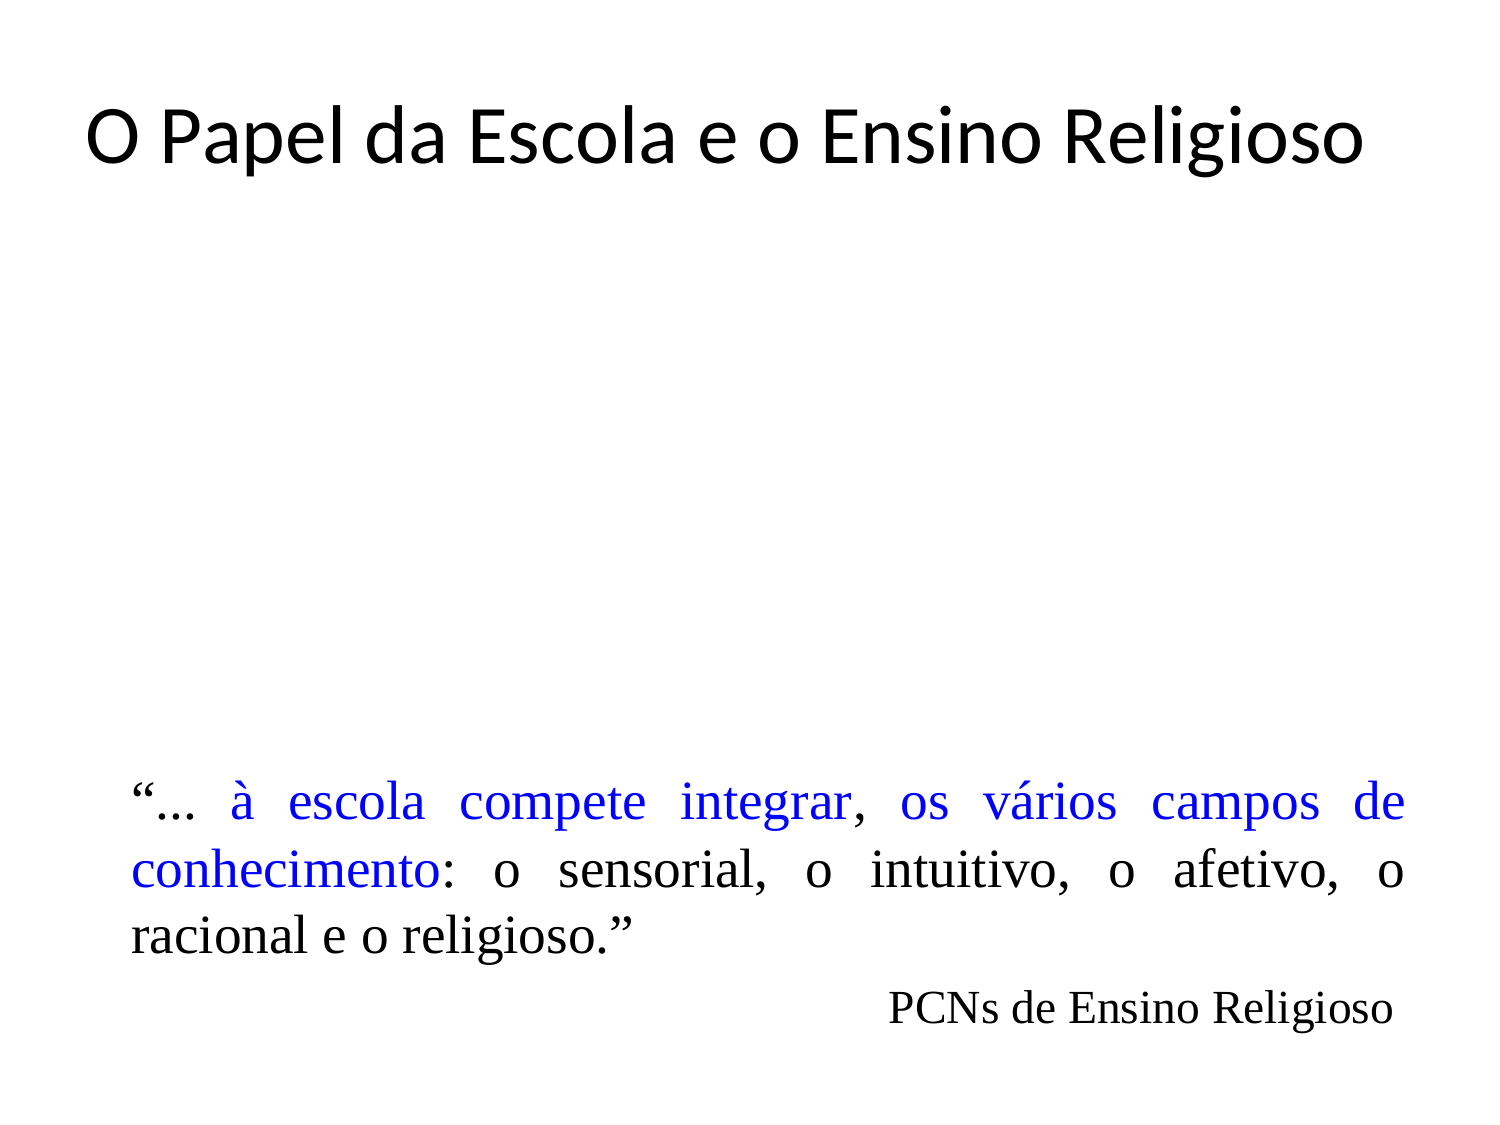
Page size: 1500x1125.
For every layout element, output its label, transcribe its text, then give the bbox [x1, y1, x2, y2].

title O Papel da Escola e o Ensino Religioso [64, 22, 1388, 238]
list “... à escola compete integrar, os vários campos de conhecimento: o sensorial, o intuitivo, o afetivo, o racional e o religioso.” PCNs de Ensino Religioso [63, 724, 1422, 1044]
